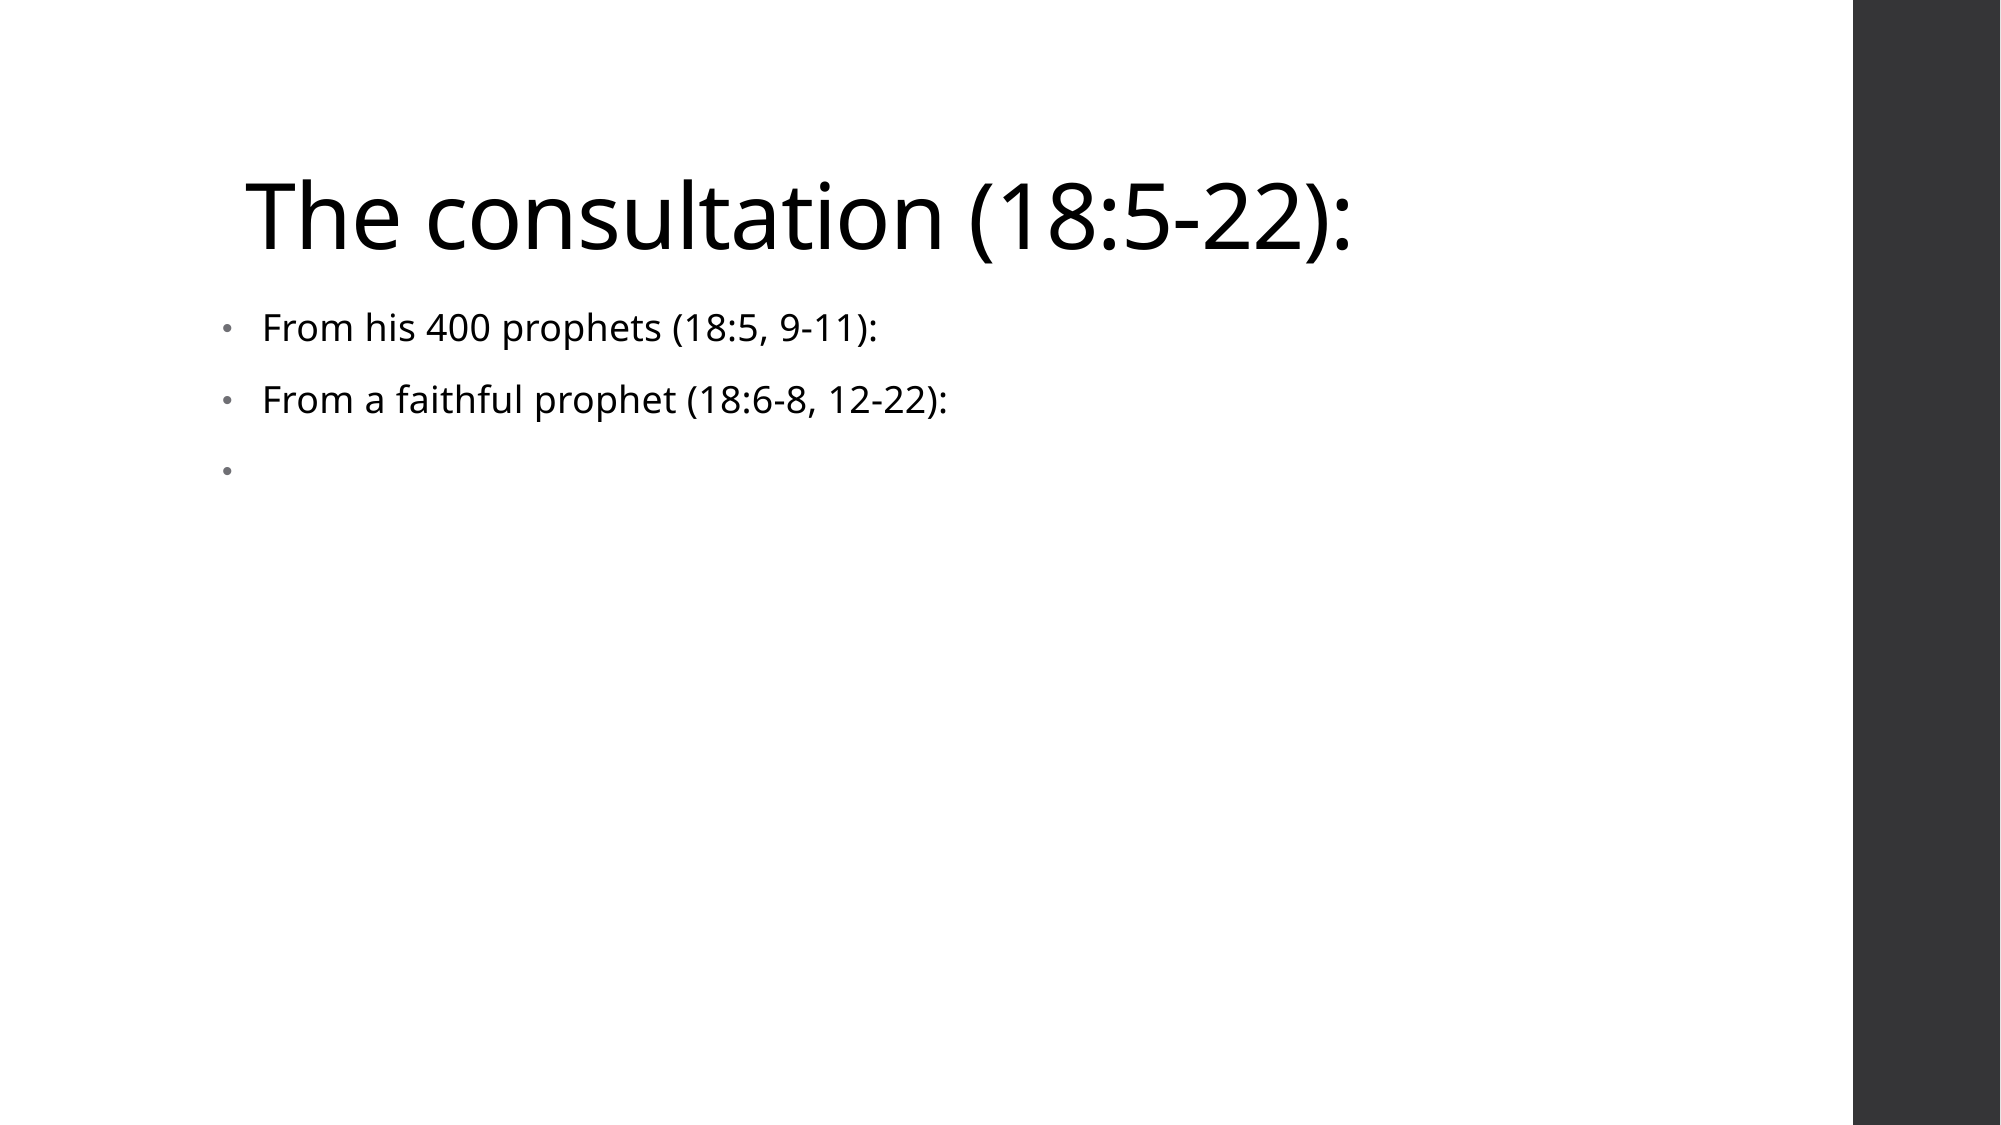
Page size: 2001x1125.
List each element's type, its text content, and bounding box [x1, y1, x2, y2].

list From his 400 prophets (18:5, 9-11): From a faithful prophet (18:6-8, 12-22): [206, 299, 1617, 1014]
title The consultation (18:5-22): [206, 60, 1797, 278]
